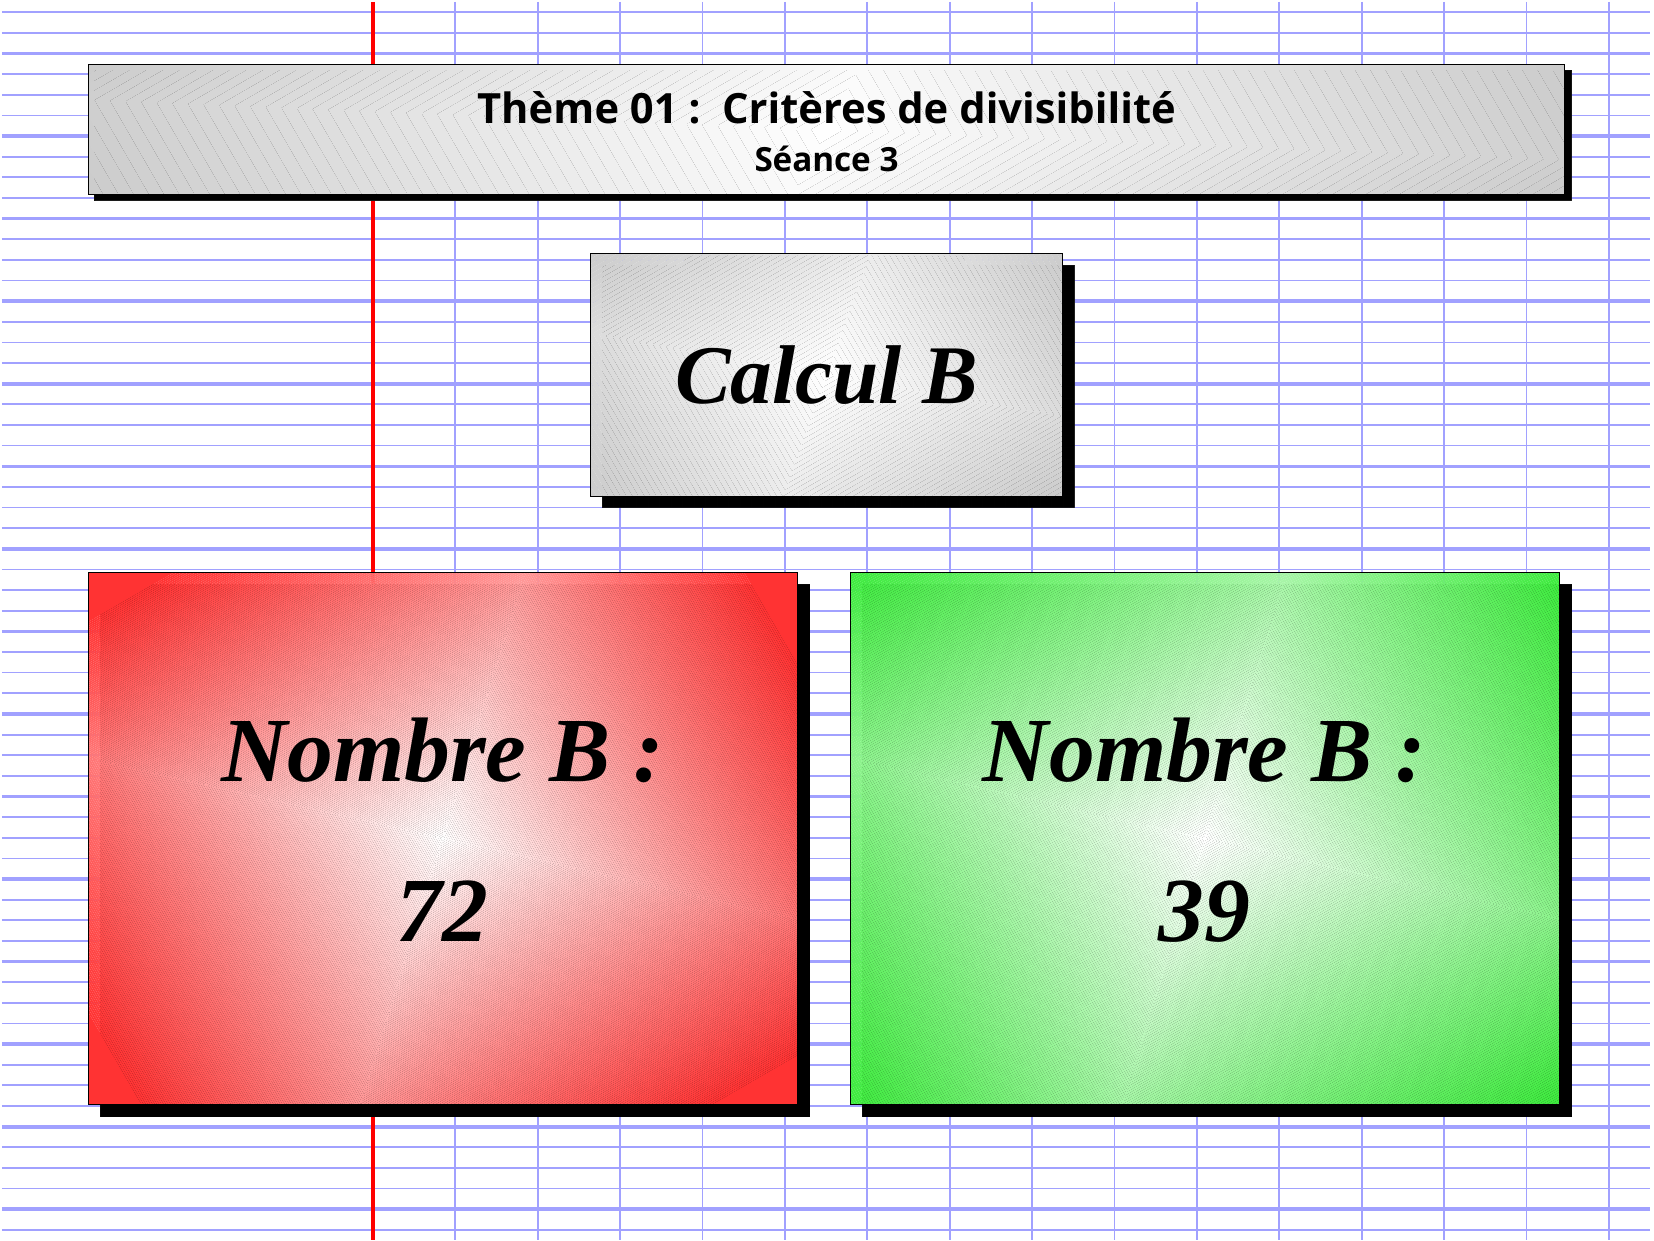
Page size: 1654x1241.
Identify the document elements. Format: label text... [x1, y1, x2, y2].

picture [0, 0, 1654, 1241]
text_box Nombre B : 39 [850, 572, 1560, 1105]
text_box Nombre B : 72 [88, 572, 798, 1105]
text_box Calcul B [590, 253, 1063, 497]
text_box Thème 01 : Critères de divisibilité Séance 3 [88, 64, 1565, 195]
